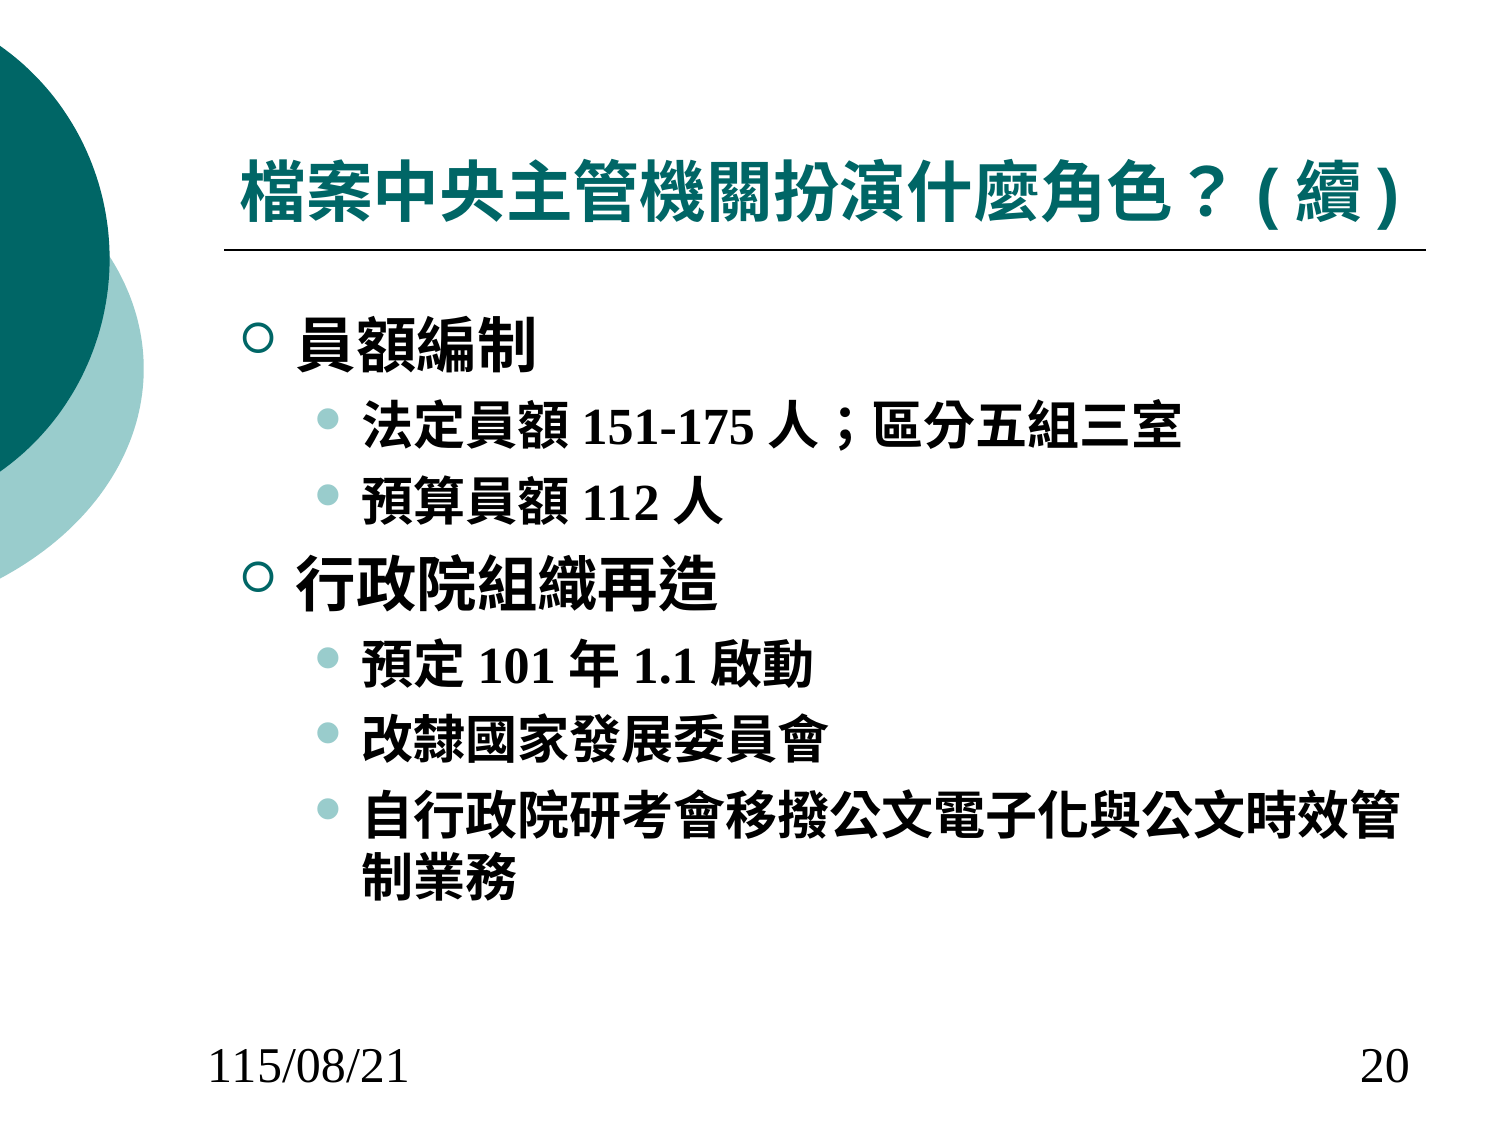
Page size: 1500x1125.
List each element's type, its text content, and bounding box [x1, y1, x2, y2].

list 員額編制 法定員額151-175人；區分五組三室 預算員額112人 行政院組織再造 預定101年1.1啟動 改隸國家發展委員會 自行政院研考會移撥公文電子化與公文時效管制業務 [224, 299, 1425, 975]
title 檔案中央主管機關扮演什麼角色？(續) [224, 49, 1425, 237]
